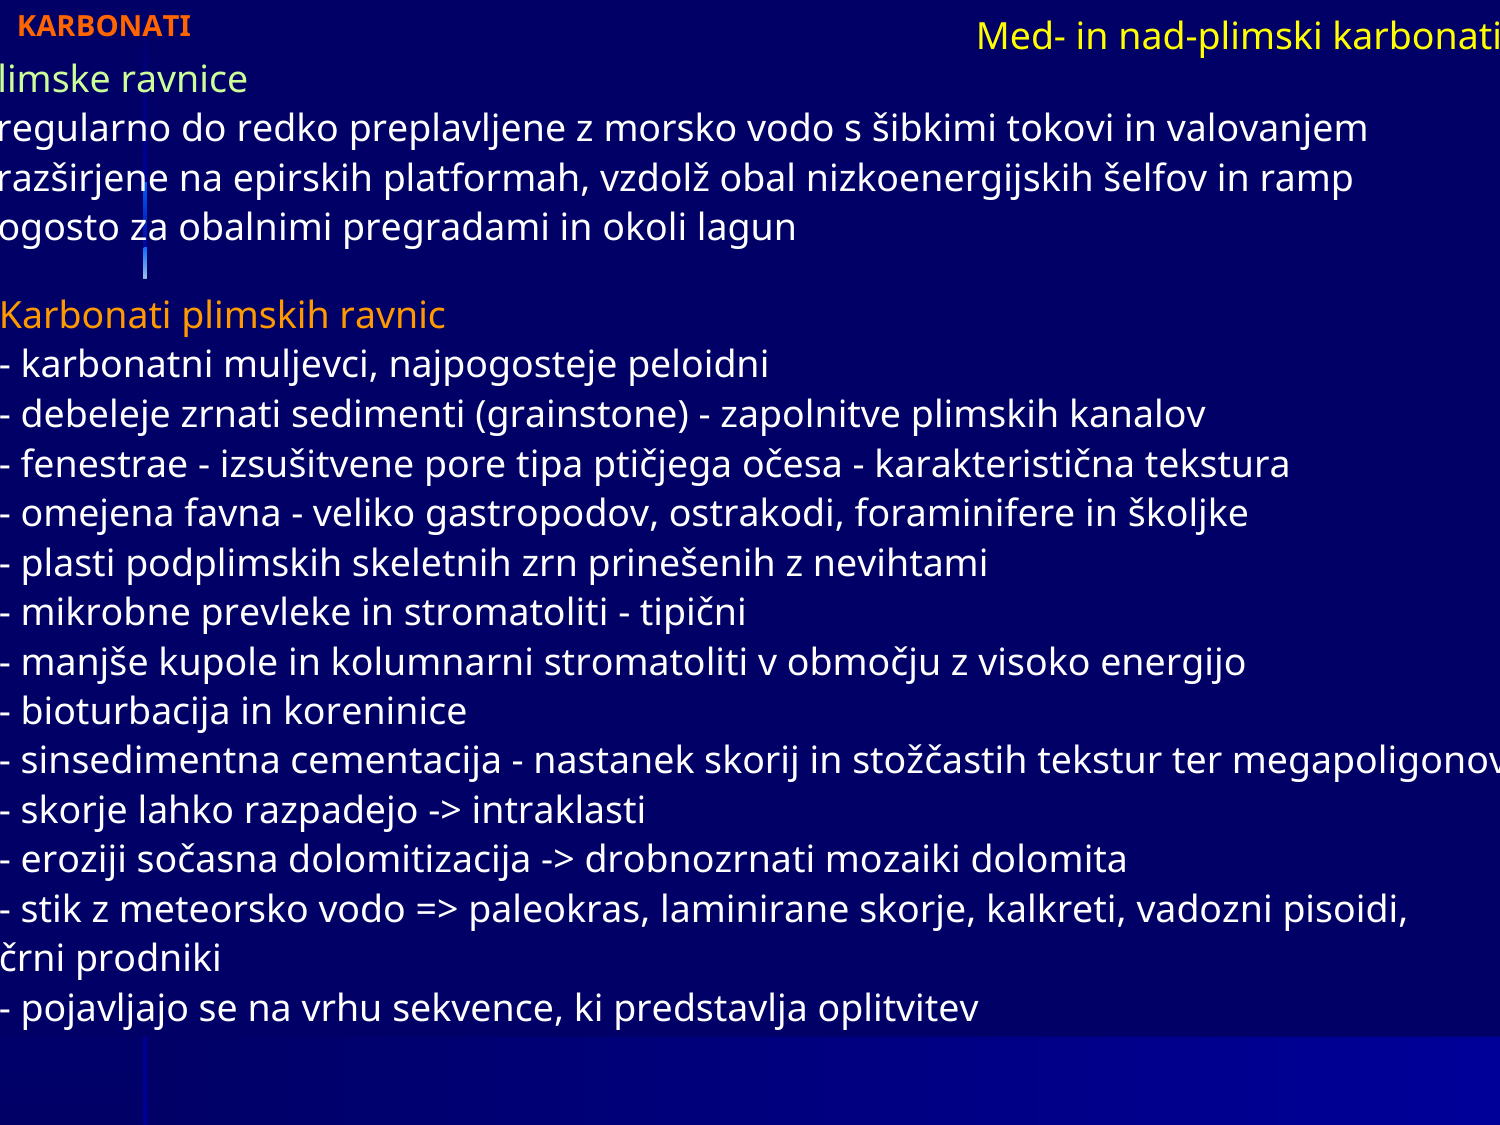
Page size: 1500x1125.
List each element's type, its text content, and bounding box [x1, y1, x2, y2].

text_box Plimske ravnice - regularno do redko preplavljene z morsko vodo s šibkimi tokovi in valovanjem - razširjene na epirskih platformah, vzdolž obal nizkoenergijskih šelfov in ramp pogosto za obalnimi pregradami in okoli lagun [0, 42, 1385, 257]
text_box Karbonati plimskih ravnic - karbonatni muljevci, najpogosteje peloidni - debeleje zrnati sedimenti (grainstone) - zapolnitve plimskih kanalov - fenestrae - izsušitvene pore tipa ptičjega očesa - karakteristična tekstura - omejena favna - veliko gastropodov, ostrakodi, foraminifere in školjke - plasti podplimskih skeletnih zrn prinešenih z nevihtami - mikrobne prevleke in stromatoliti - tipični - manjše kupole in kolumnarni stromatoliti v območju z visoko energijo - bioturbacija in koreninice - sinsedimentna cementacija - nastanek skorij in stožčastih tekstur ter megapoligonov - skorje lahko razpadejo -> intraklasti - eroziji sočasna dolomitizacija -> drobnozrnati mozaiki dolomita - stik z meteorsko vodo => paleokras, laminirane skorje, kalkreti, vadozni pisoidi, črni prodniki - pojavljajo se na vrhu sekvence, ki predstavlja oplitvitev [0, 278, 1500, 1037]
text_box Med- in nad-plimski karbonati [961, 0, 1500, 65]
text_box KARBONATI [2, 0, 207, 42]
